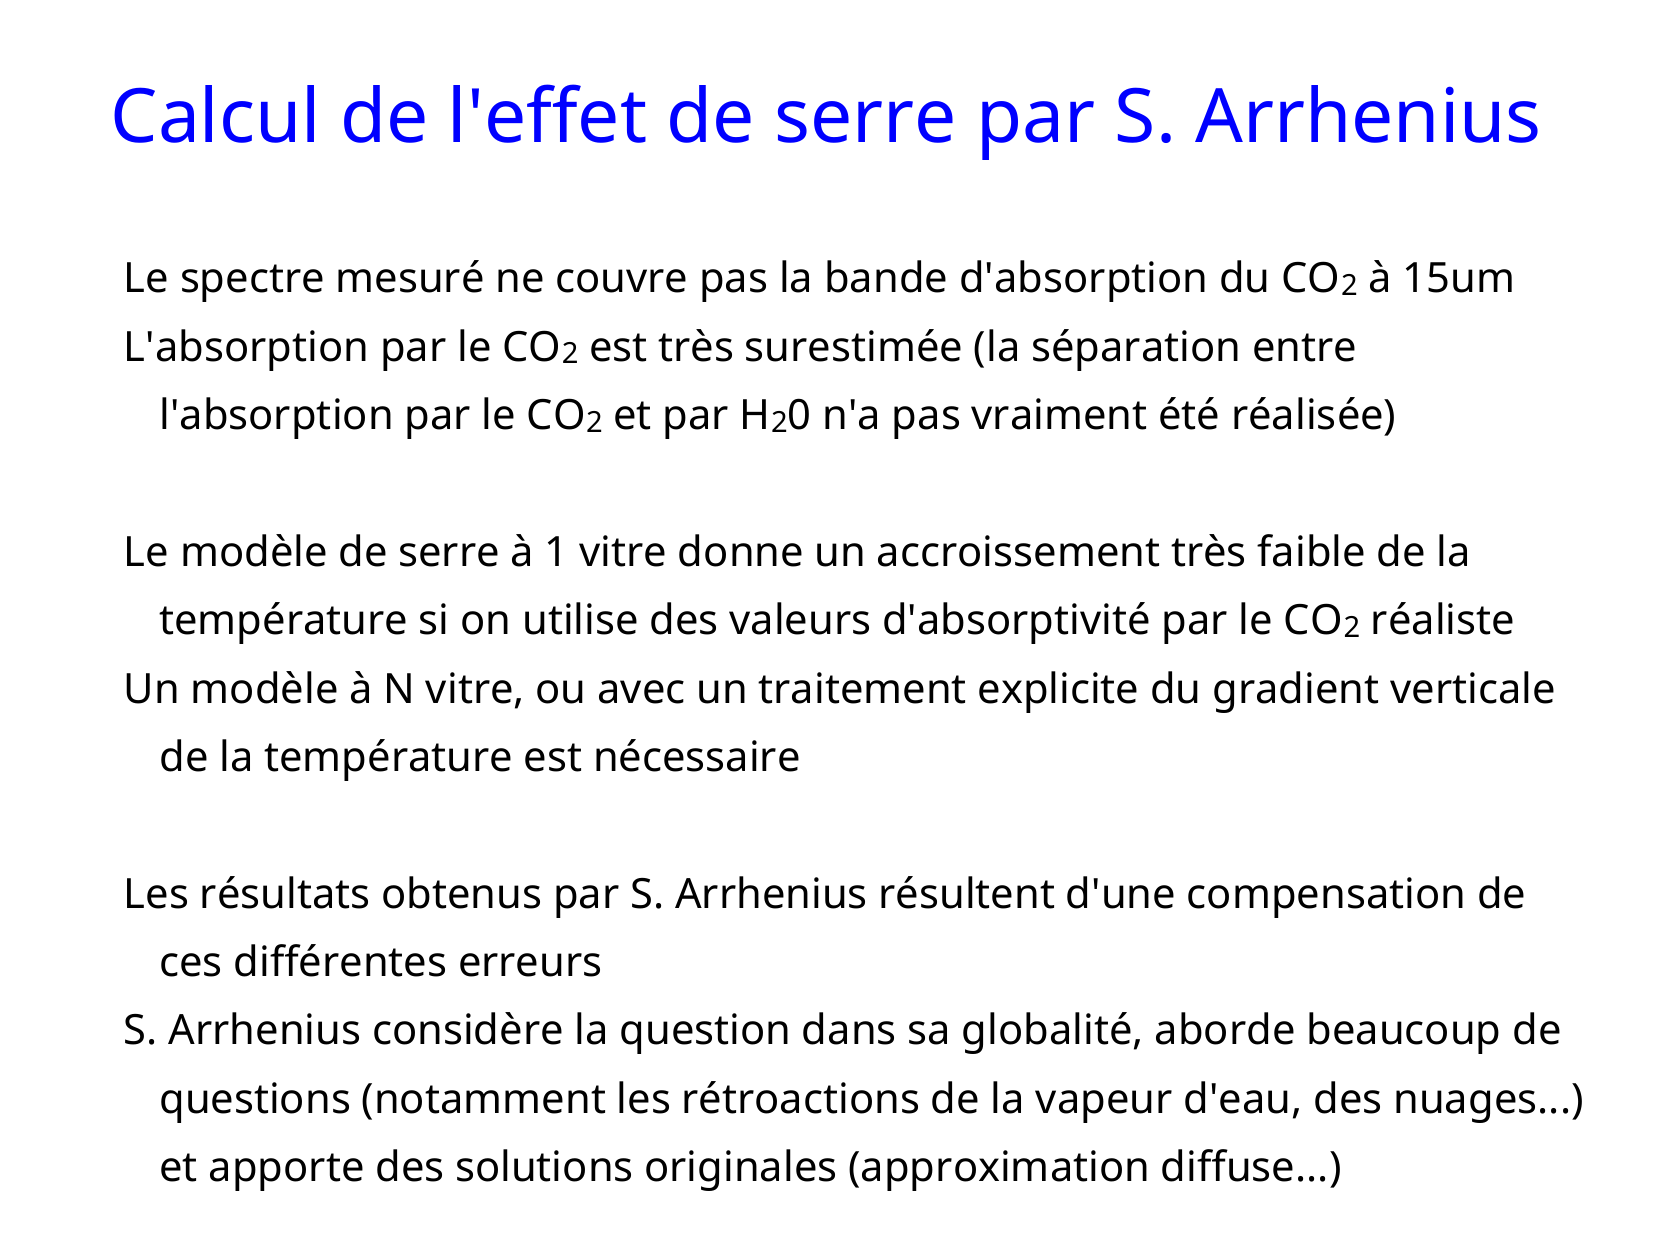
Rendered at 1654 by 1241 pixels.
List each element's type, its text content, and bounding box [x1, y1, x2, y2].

text_box Le spectre mesuré ne couvre pas la bande d'absorption du CO2 à 15um L'absorption par le CO2 est très surestimée (la séparation entre l'absorption par le CO2 et par H20 n'a pas vraiment été réalisée) Le modèle de serre à 1 vitre donne un accroissement très faible de la température si on utilise des valeurs d'absorptivité par le CO2 réaliste Un modèle à N vitre, ou avec un traitement explicite du gradient verticale de la température est nécessaire Les résultats obtenus par S. Arrhenius résultent d'une compensation de ces différentes erreurs S. Arrhenius considère la question dans sa globalité, aborde beaucoup de questions (notamment les rétroactions de la vapeur d'eau, des nuages...) et apporte des solutions originales (approximation diffuse...) [73, 229, 1606, 1080]
title Calcul de l'effet de serre par S. Arrhenius [82, 21, 1571, 206]
